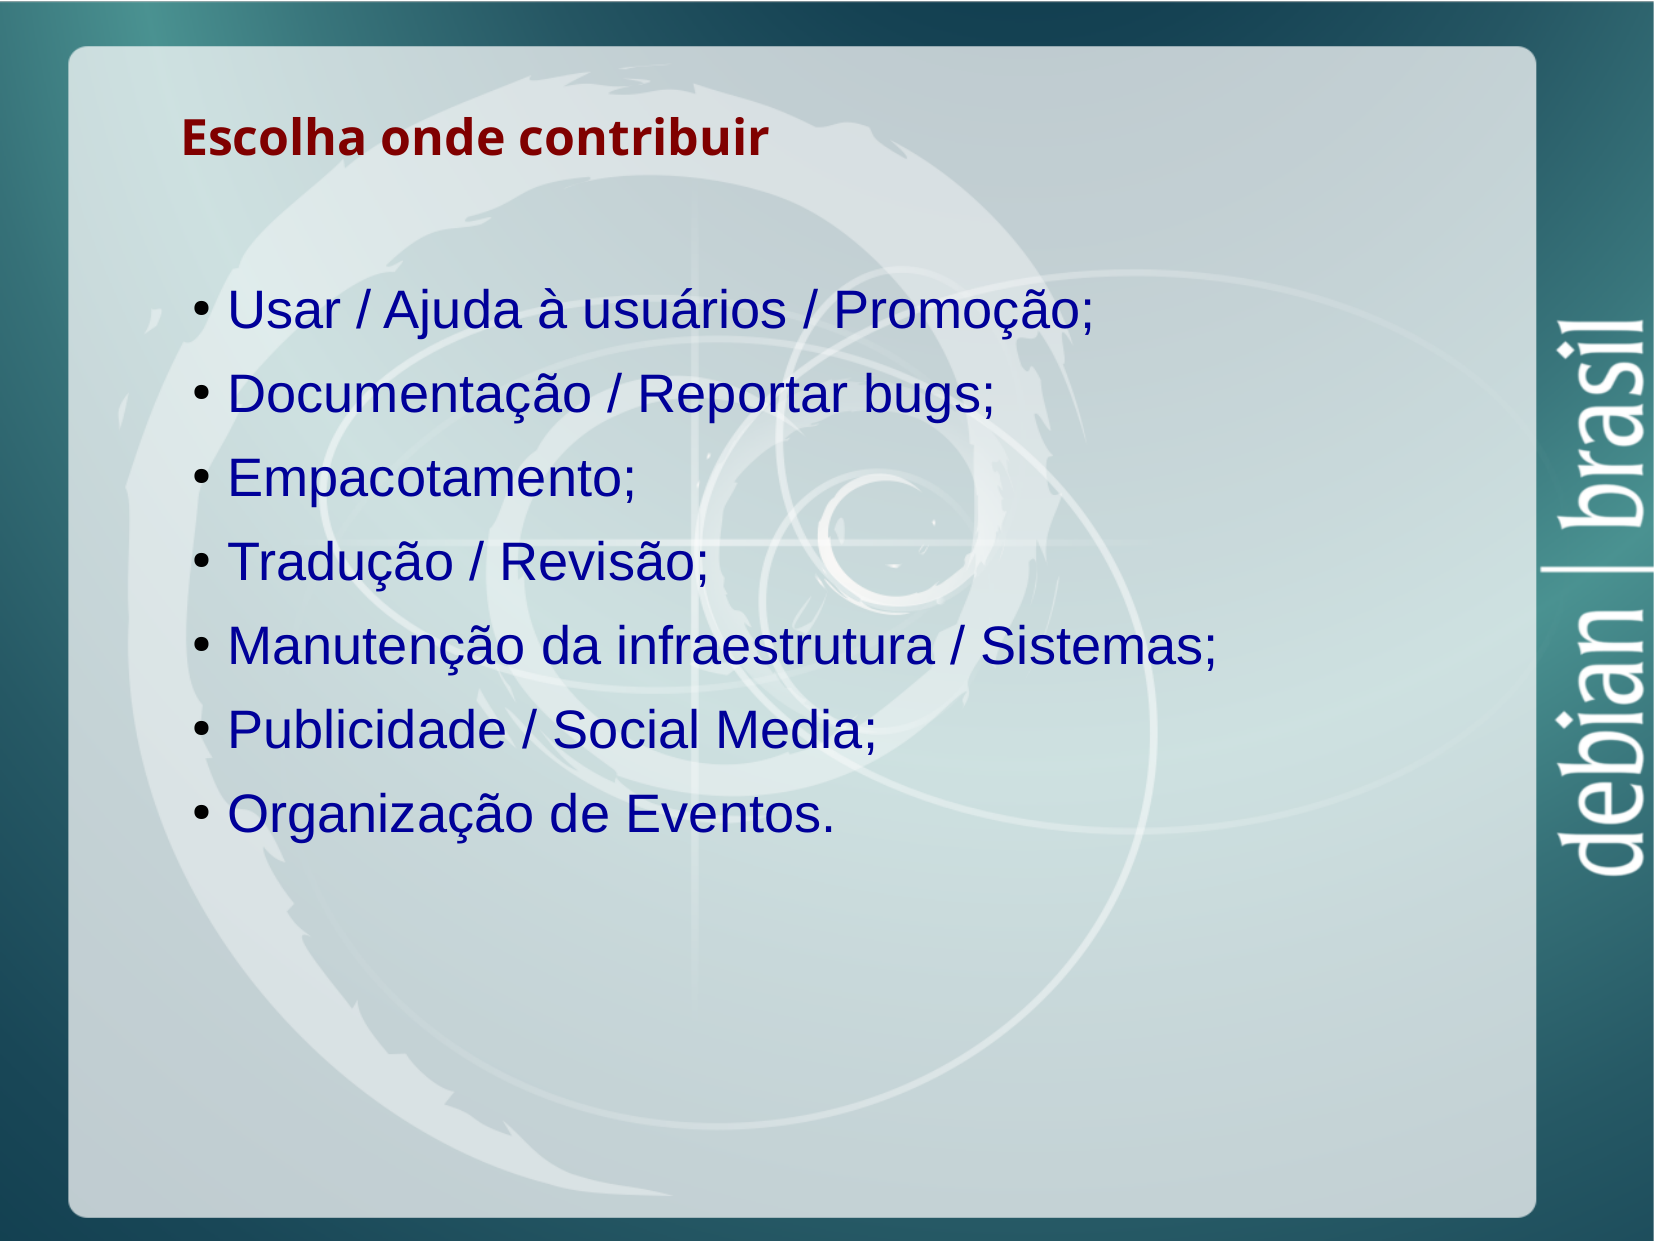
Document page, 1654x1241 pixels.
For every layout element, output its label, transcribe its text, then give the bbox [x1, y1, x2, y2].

text_box Escolha onde contribuir [165, 94, 816, 177]
text_box Usar / Ajuda à usuários / Promoção; Documentação / Reportar bugs; Empacotamento; Tradução / Revisão; Manutenção da infraestrutura / Sistemas; Publicidade / Social Media; Organização de Eventos. [177, 271, 1371, 906]
picture [0, 0, 1654, 1241]
